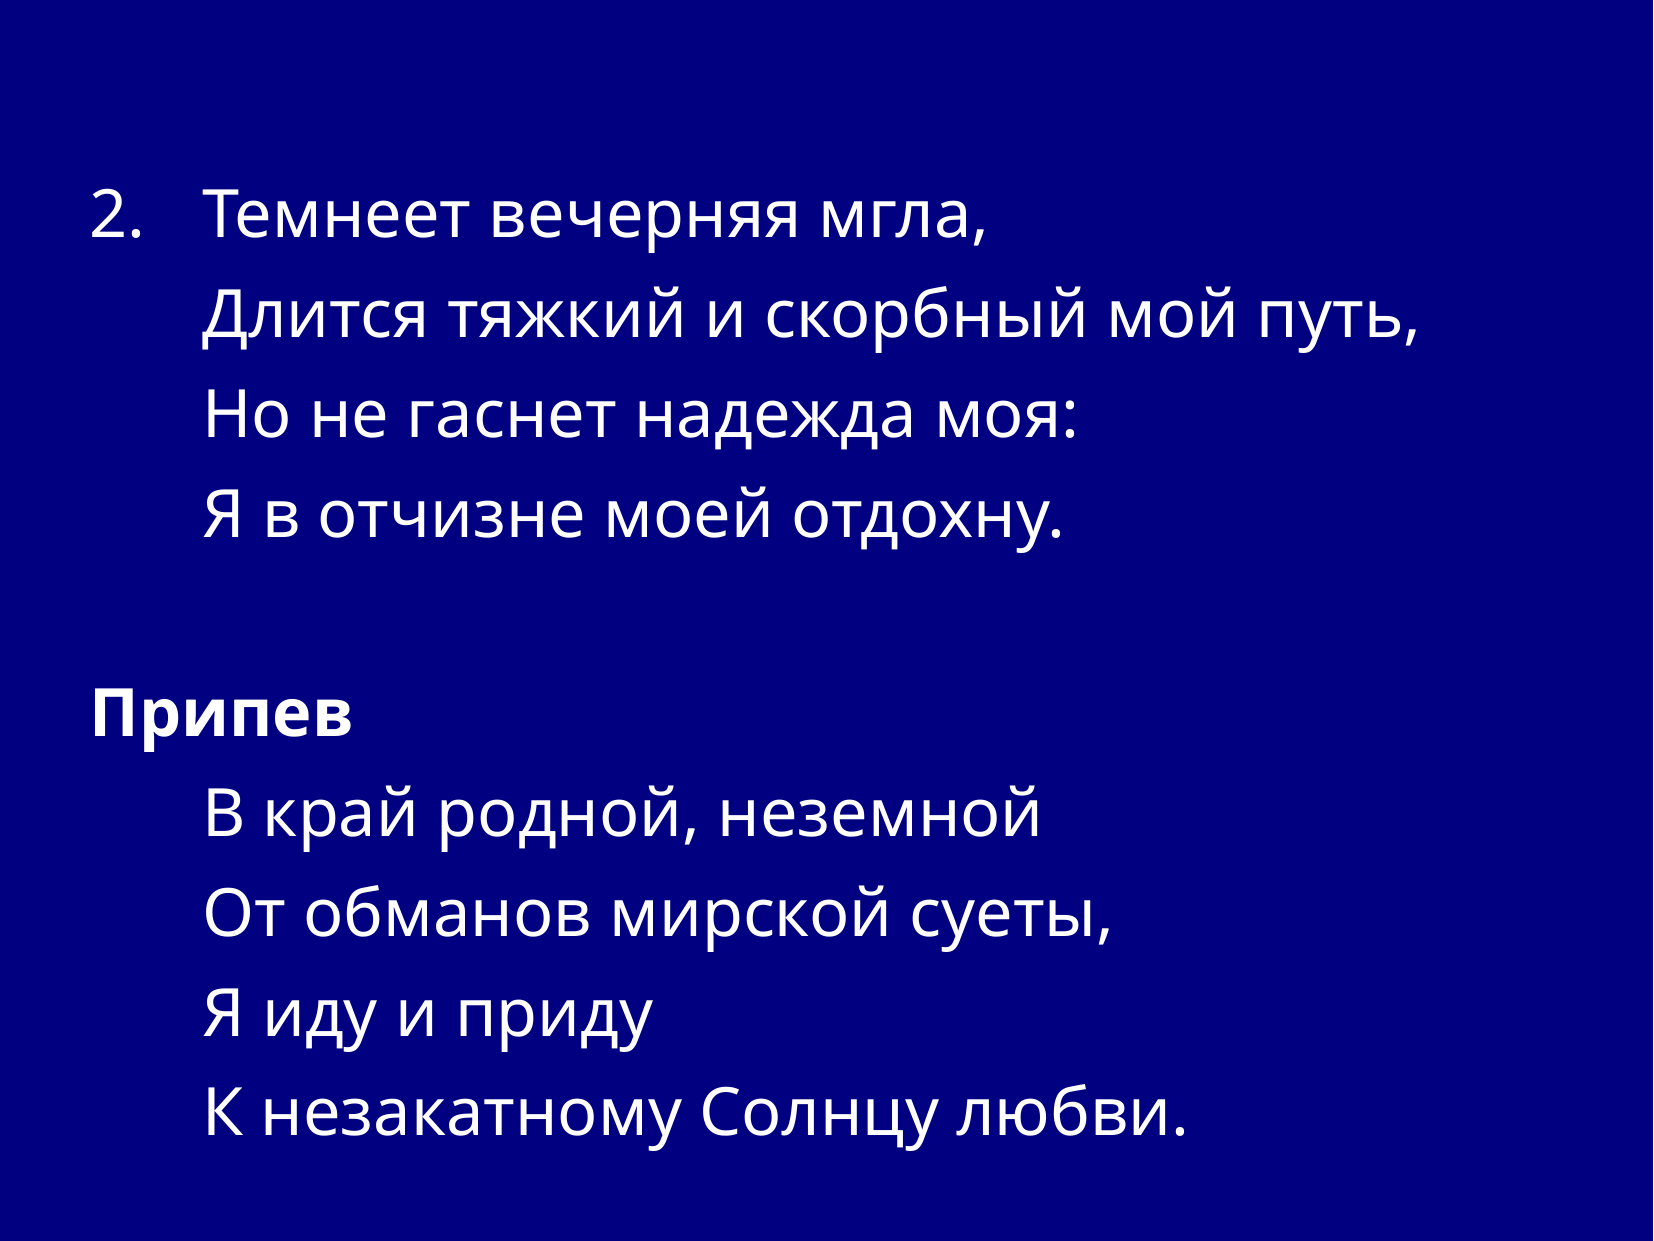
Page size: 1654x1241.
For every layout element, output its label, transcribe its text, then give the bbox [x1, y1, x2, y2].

text_box 2. Темнеет вечерняя мгла, Длится тяжкий и скорбный мой путь, Но не гаснет надежда моя: Я в отчизне моей отдохну. Припев В край родной, неземной От обманов мирской суеты, Я иду и приду К незакатному Солнцу любви. [75, 150, 1576, 1163]
